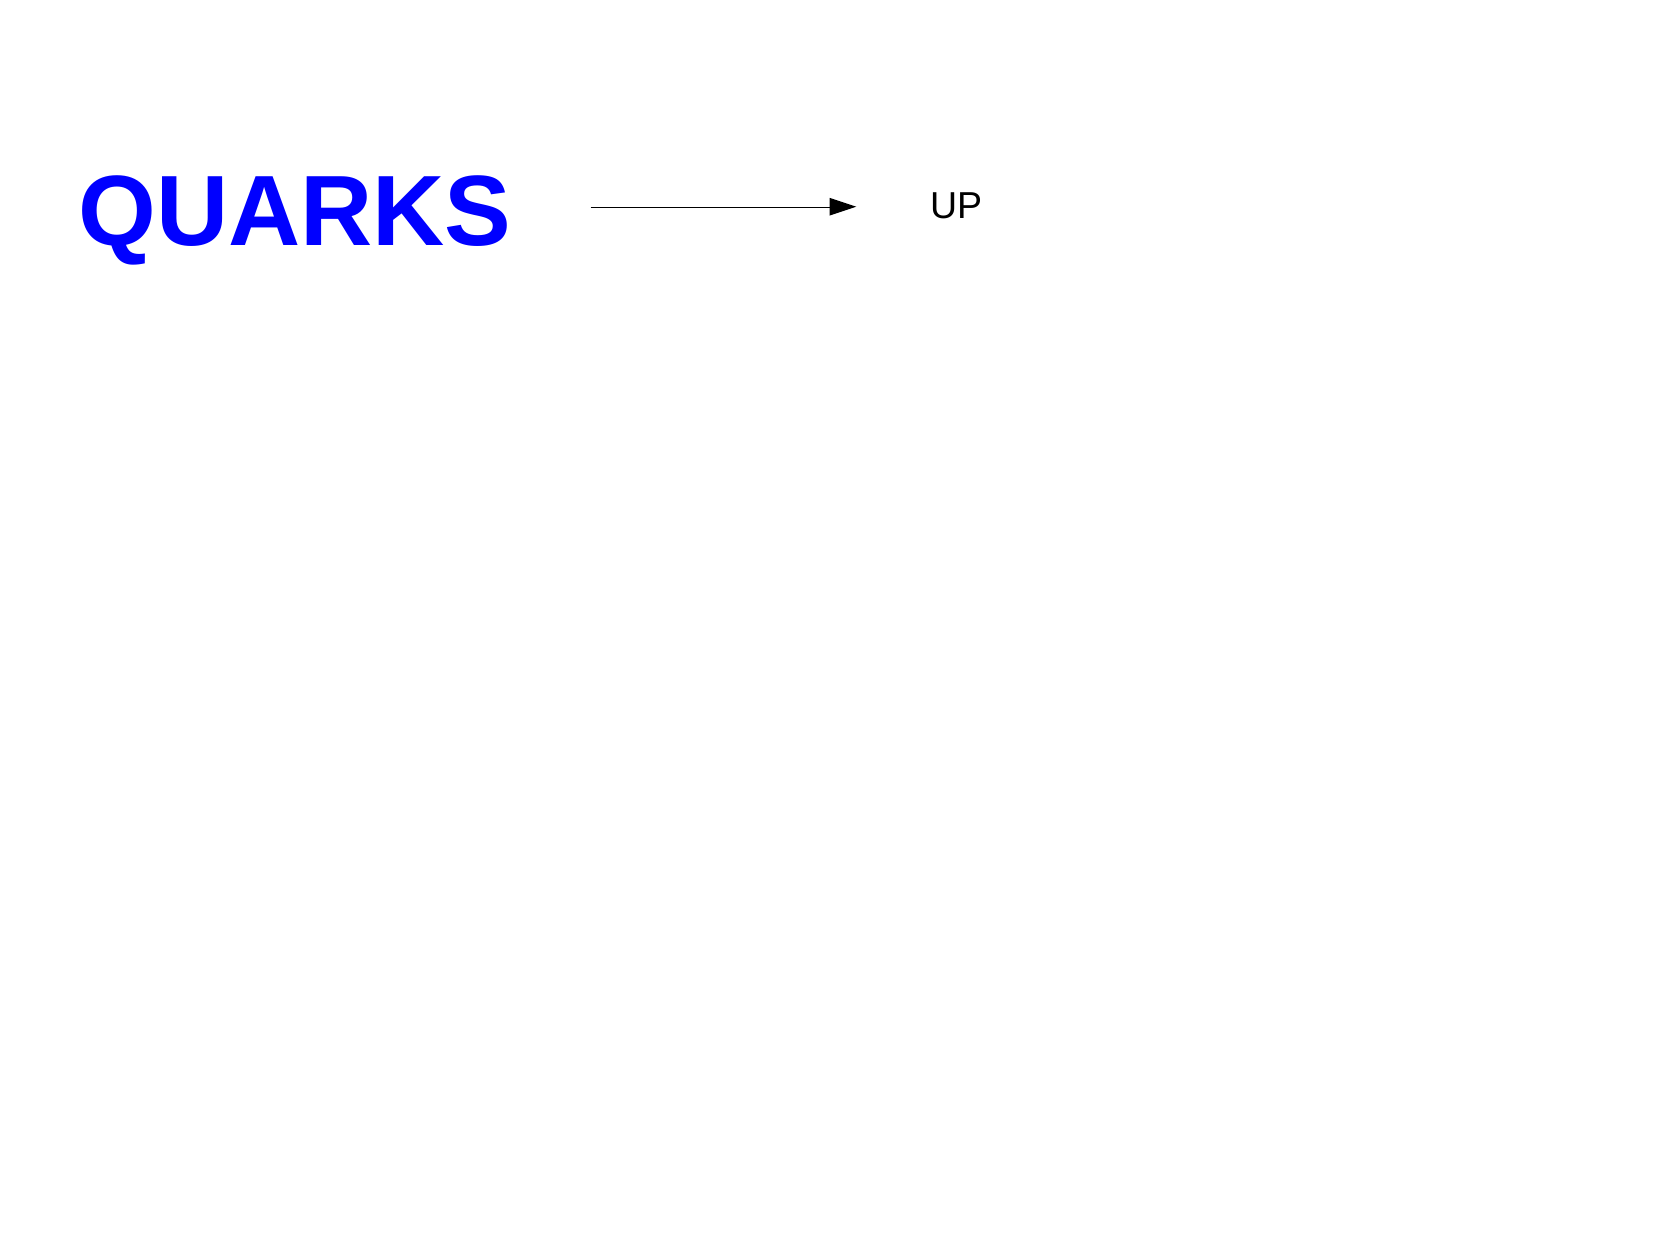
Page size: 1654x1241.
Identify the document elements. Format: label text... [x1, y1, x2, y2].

text_box UP [915, 177, 1211, 235]
text_box QUARKS [0, 147, 1123, 275]
